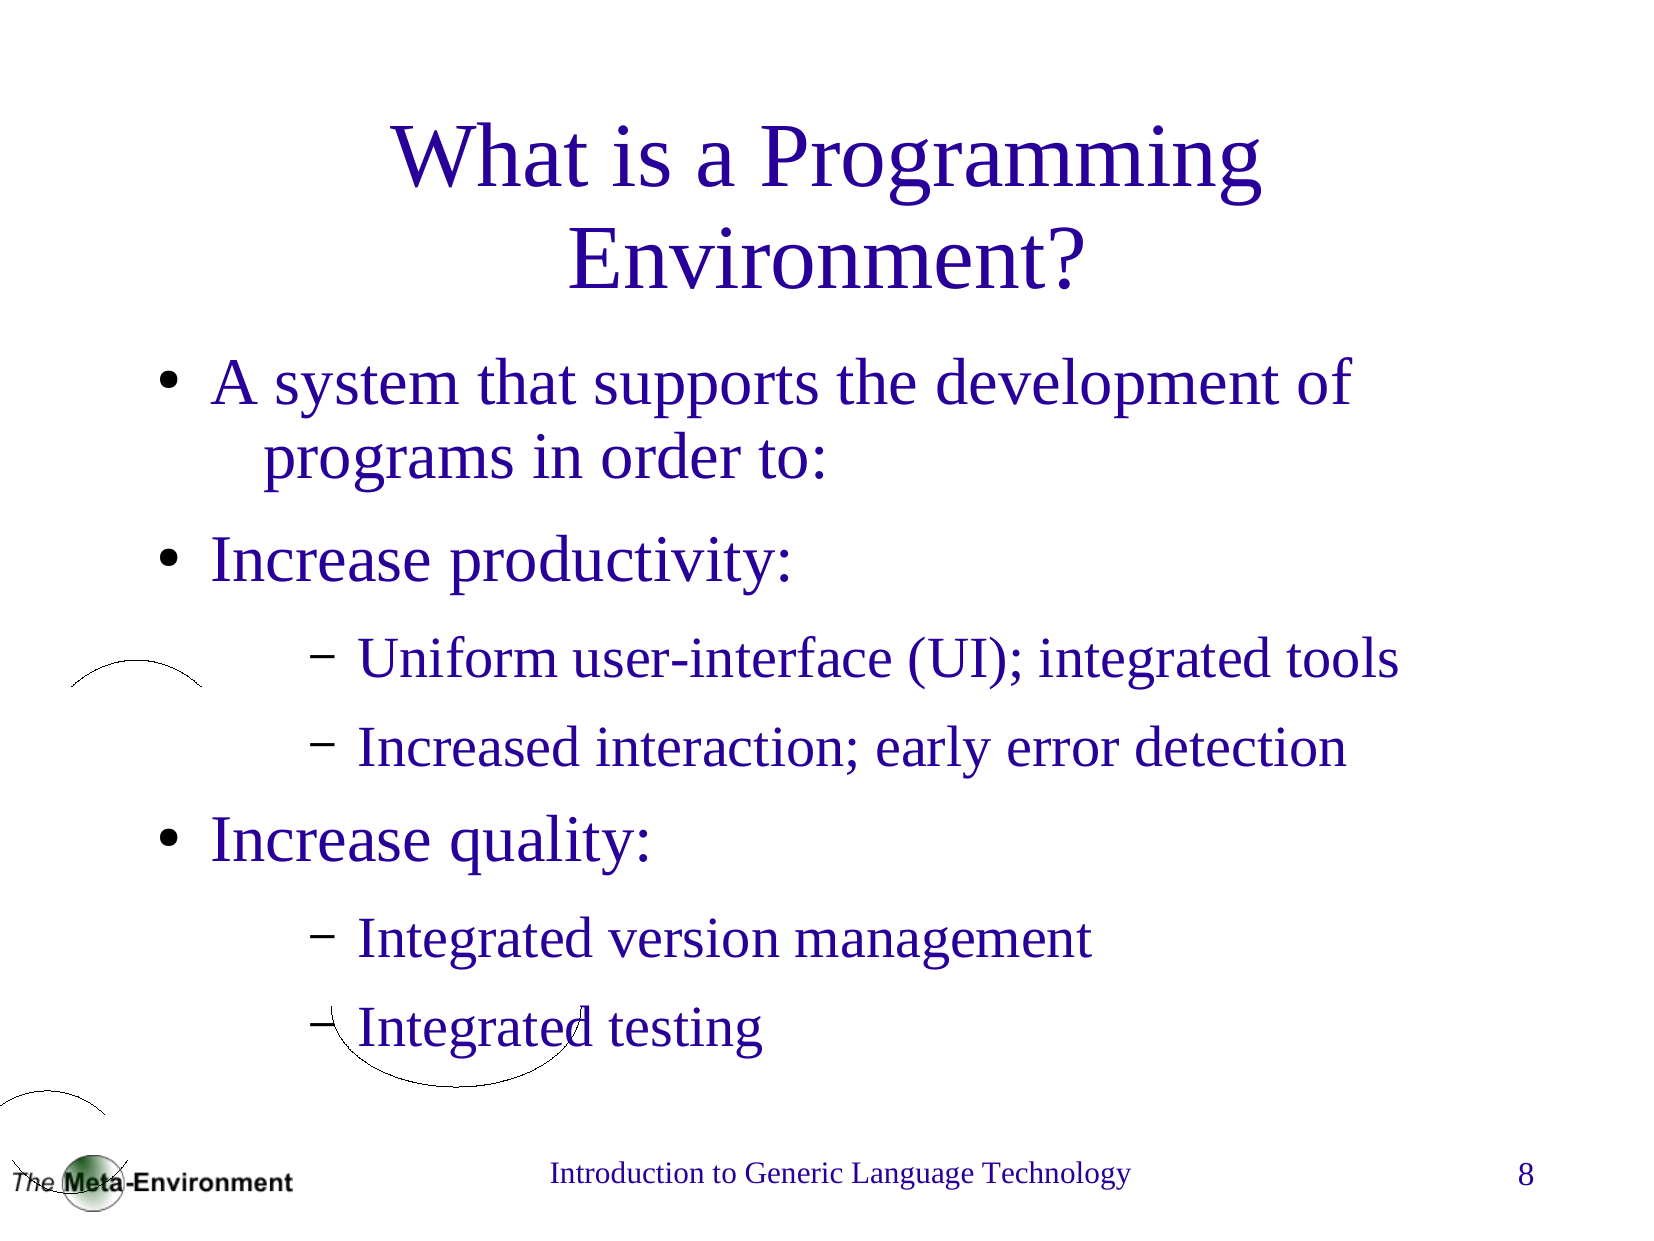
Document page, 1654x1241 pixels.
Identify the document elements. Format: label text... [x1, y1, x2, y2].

list A system that supports the development of programs in order to: Increase productivity: Uniform user-interface (UI); integrated tools Increased interaction; early error detection Increase quality: Integrated version management Integrated testing [121, 344, 1534, 1127]
title What is a Programming Environment? [121, 102, 1534, 311]
picture [13, 1155, 293, 1212]
